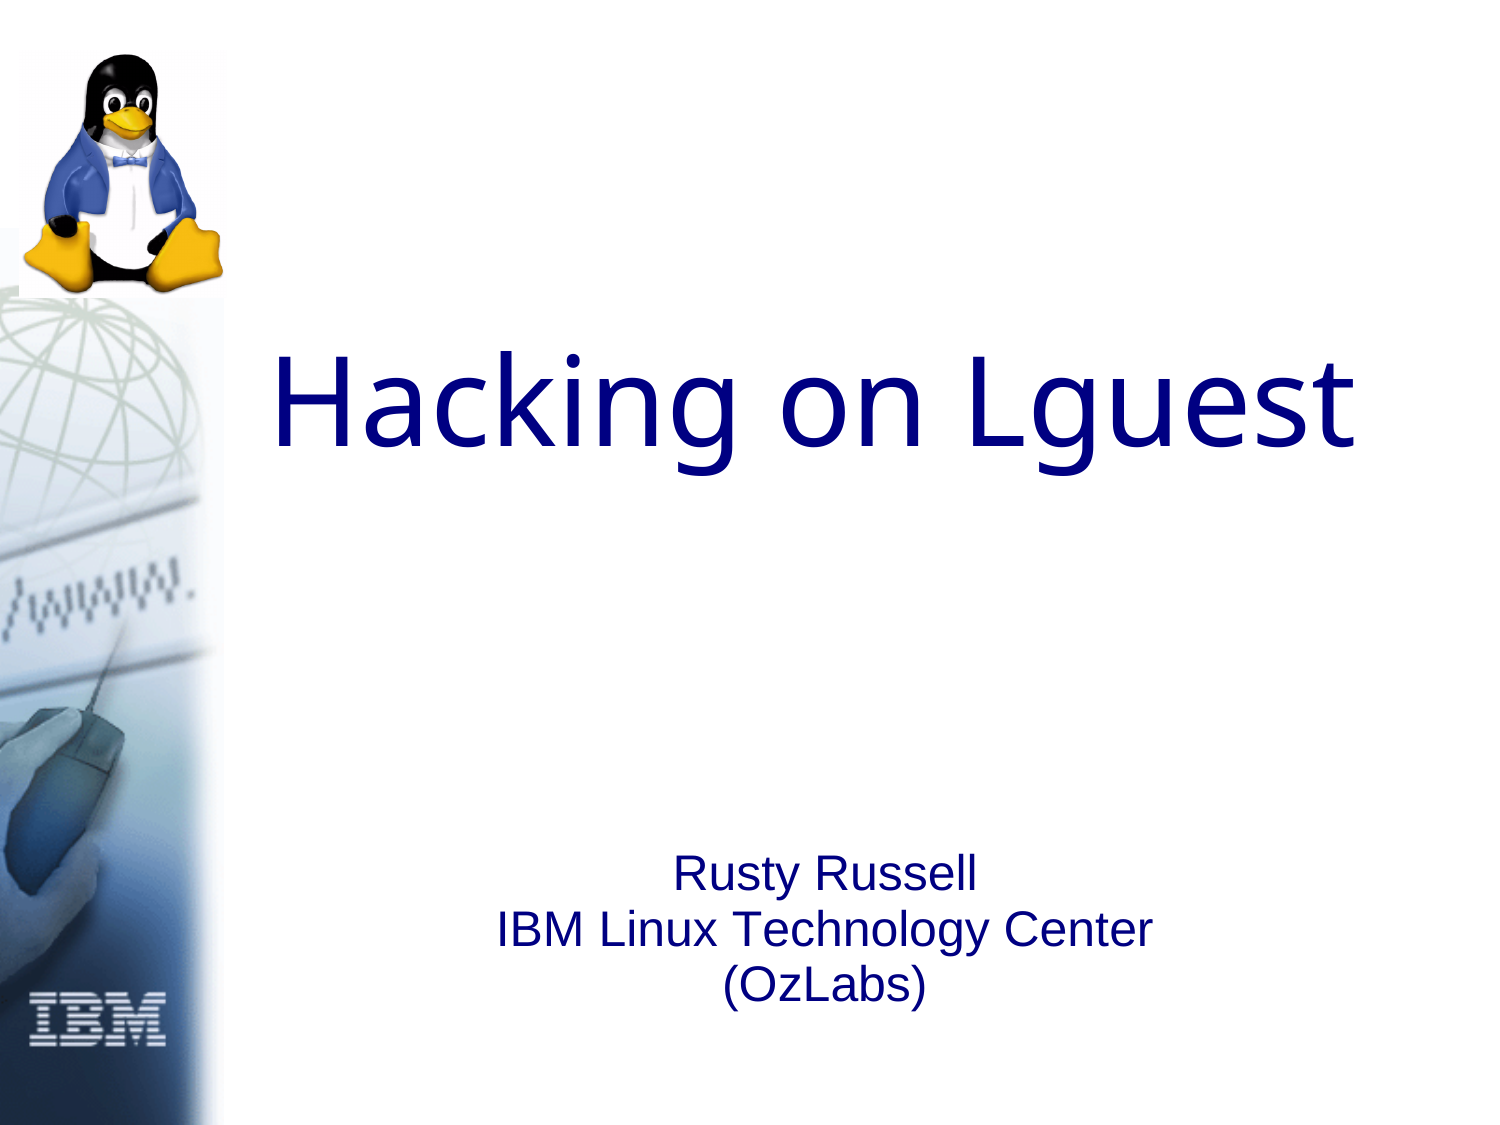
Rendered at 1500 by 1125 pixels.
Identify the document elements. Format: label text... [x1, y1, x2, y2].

title Hacking on Lguest [200, 224, 1426, 571]
text_box Rusty Russell IBM Linux Technology Center (OzLabs) [450, 837, 1201, 1021]
